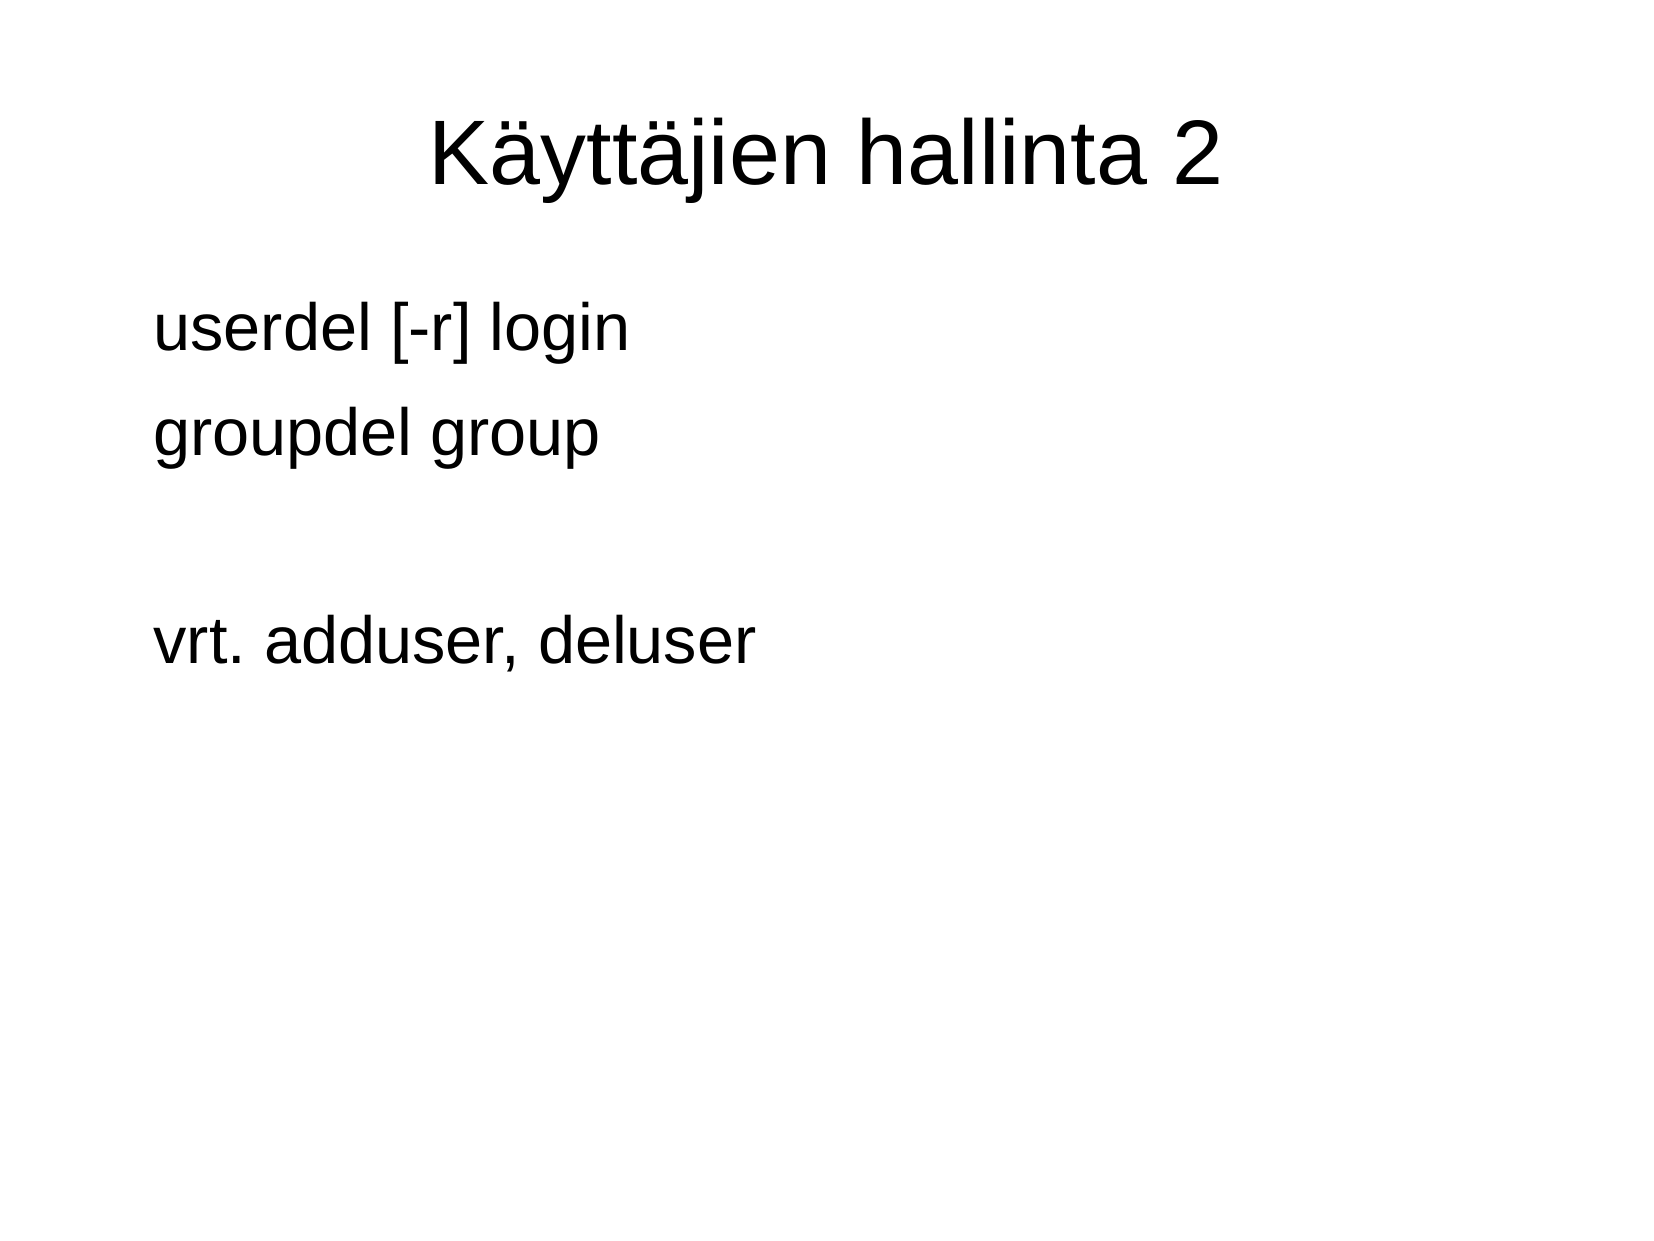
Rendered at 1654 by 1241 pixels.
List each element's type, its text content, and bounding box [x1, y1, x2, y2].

title Käyttäjien hallinta 2 [82, 49, 1571, 257]
list userdel [-r] login groupdel group vrt. adduser, deluser [82, 290, 1571, 1010]
